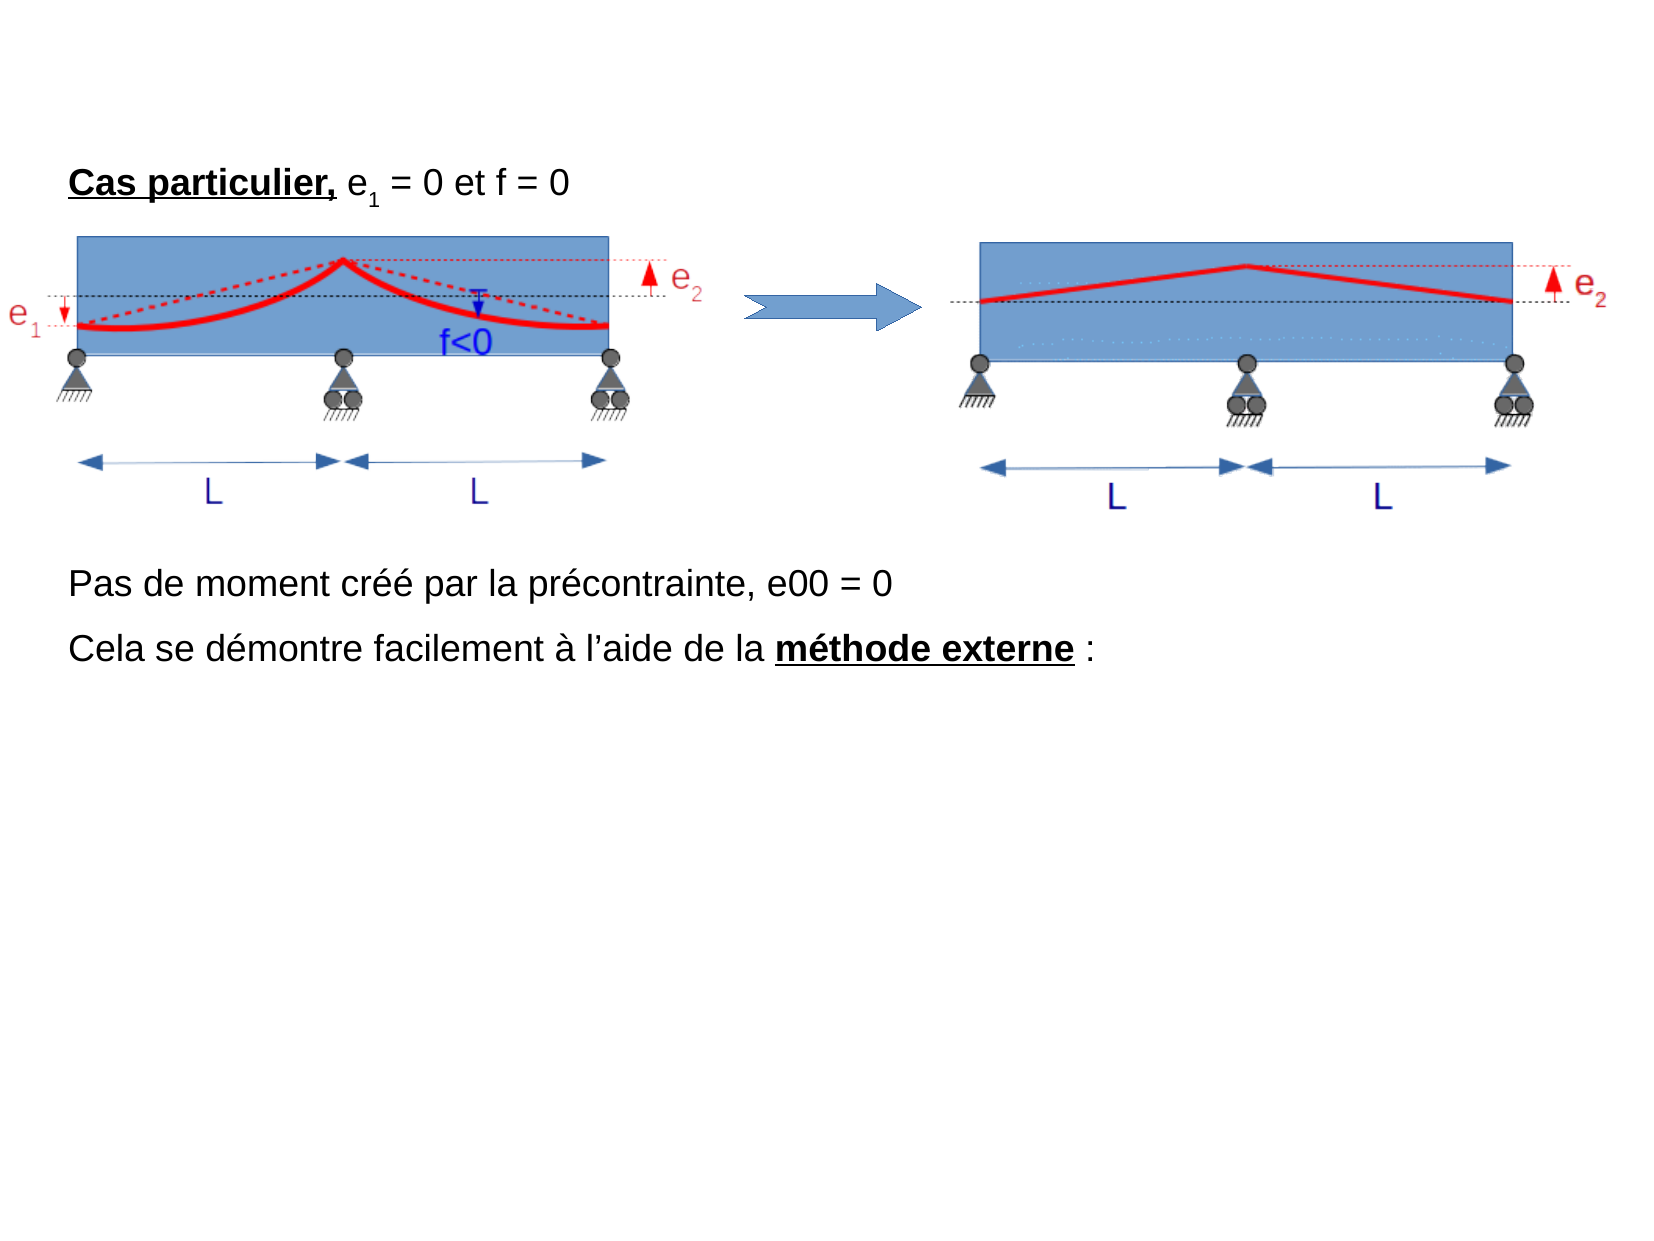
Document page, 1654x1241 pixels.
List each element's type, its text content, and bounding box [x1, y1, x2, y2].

picture [950, 242, 1631, 525]
text_box Cas particulier, e1 = 0 et f = 0 [53, 153, 603, 262]
text_box Cela se démontre facilement à l’aide de la méthode externe : [53, 620, 1123, 686]
text_box [744, 283, 922, 331]
text_box Pas de moment créé par la précontrainte, e00 = 0 [53, 555, 1028, 612]
picture [0, 236, 727, 520]
